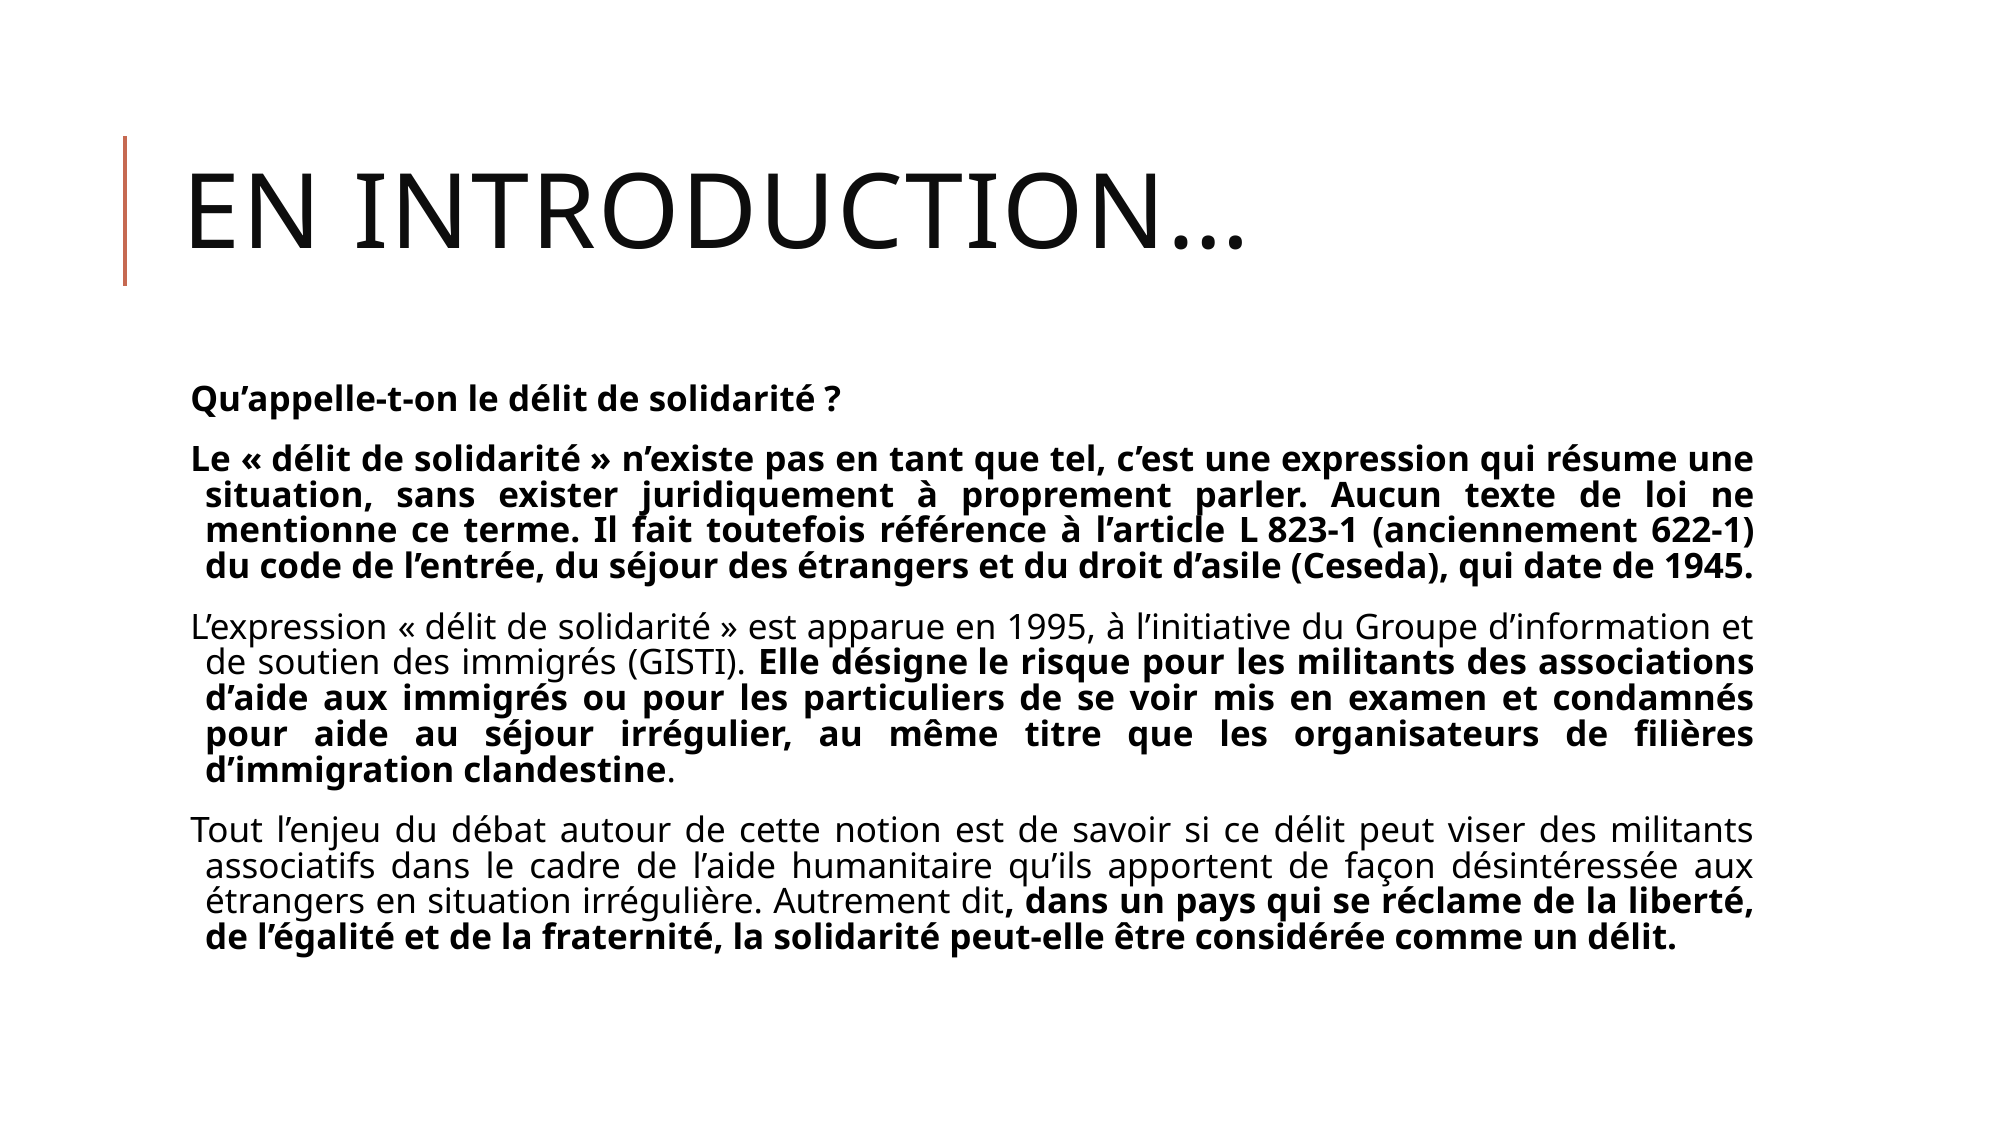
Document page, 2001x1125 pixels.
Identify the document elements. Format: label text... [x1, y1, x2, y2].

list Qu’appelle-t-on le délit de solidarité ? Le « délit de solidarité » n’existe pas en tant que tel, c’est une expression qui résume une situation, sans exister juridiquement à proprement parler. Aucun texte de loi ne mentionne ce terme. Il fait toutefois référence à l’article L 823-1 (anciennement 622-1) du code de l’entrée, du séjour des étrangers et du droit d’asile (Ceseda), qui date de 1945. L’expression « délit de solidarité » est apparue en 1995, à l’initiative du Groupe d’information et de soutien des immigrés (GISTI). Elle désigne le risque pour les militants des associations d’aide aux immigrés ou pour les particuliers de se voir mis en examen et condamnés pour aide au séjour irrégulier, au même titre que les organisateurs de filières d’immigration clandestine. Tout l’enjeu du débat autour de cette notion est de savoir si ce délit peut viser des militants associatifs dans le cadre de l’aide humanitaire qu’ils apportent de façon désintéressée aux étrangers en situation irrégulière. Autrement dit, dans un pays qui se réclame de la liberté, de l’égalité et de la fraternité, la solidarité peut-elle être considérée comme un délit. [168, 375, 1763, 1036]
title En introduction… [168, 96, 1763, 343]
